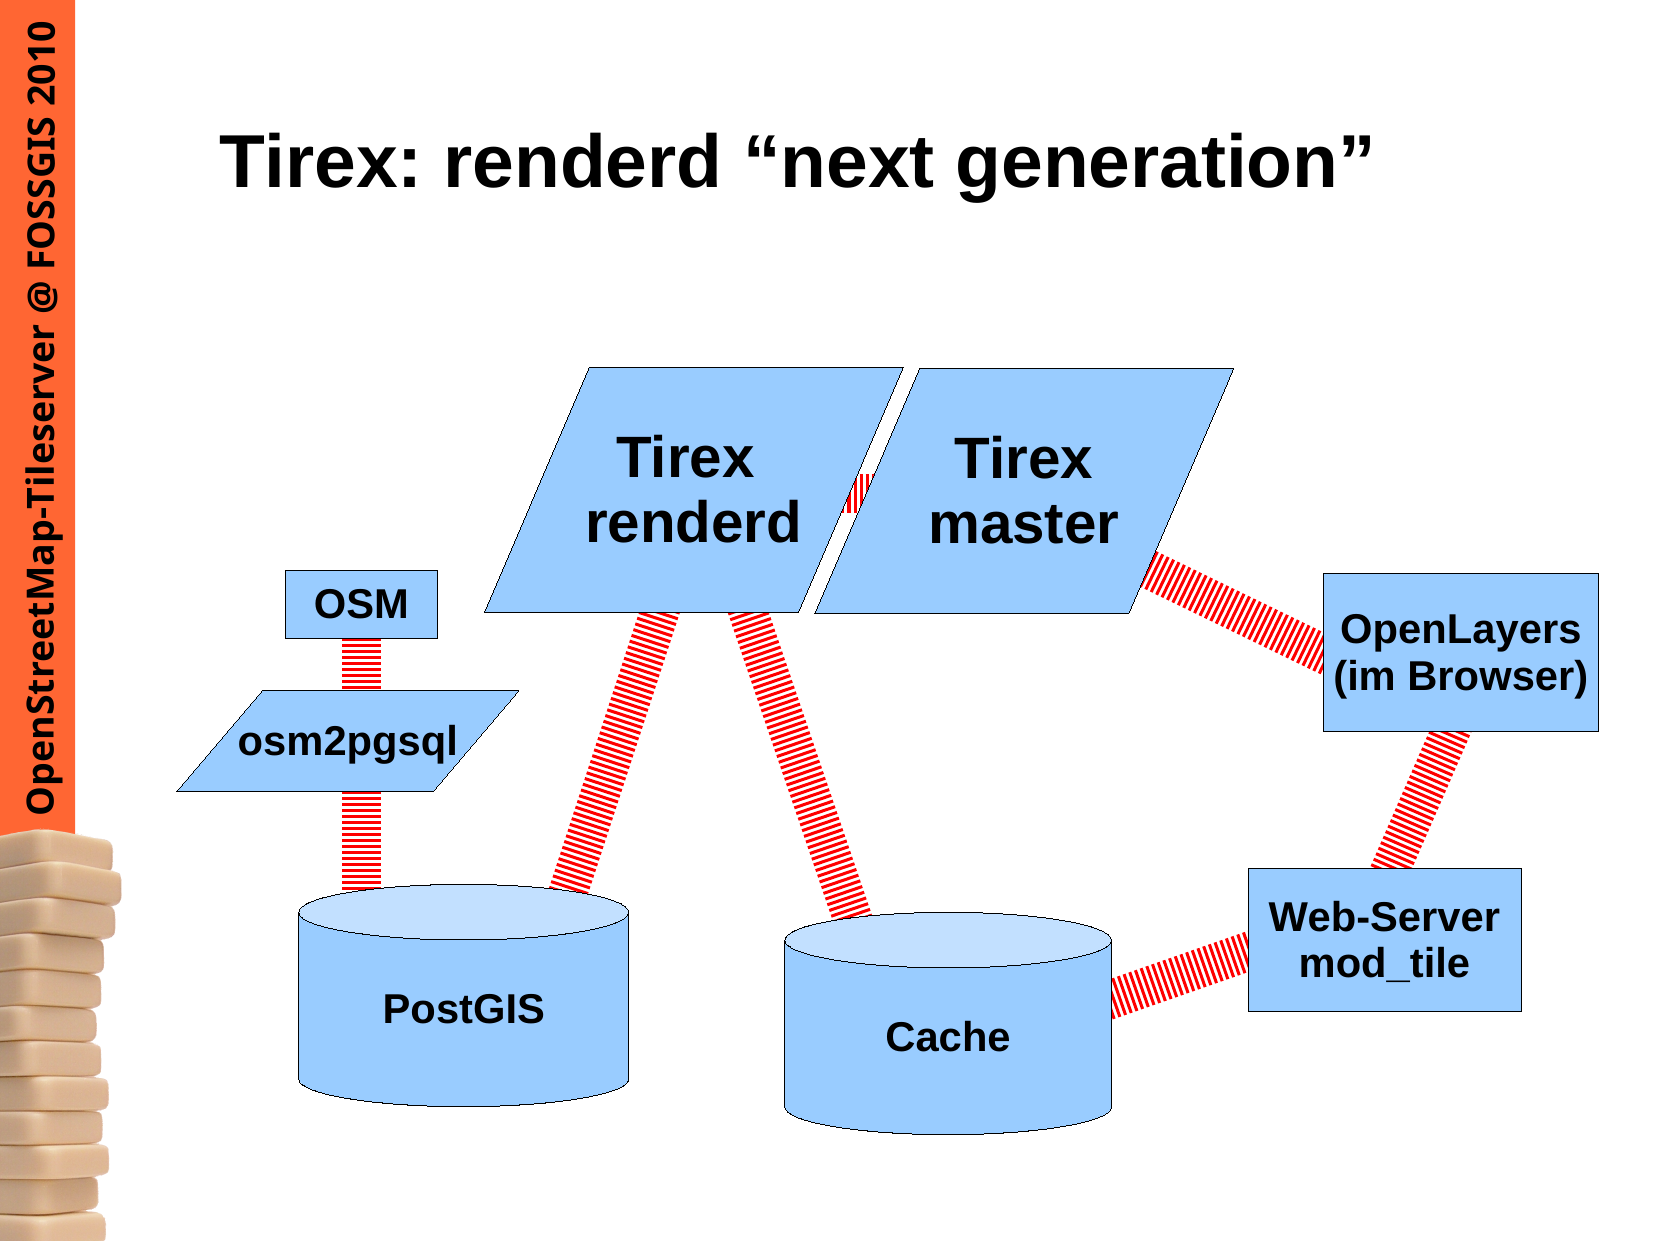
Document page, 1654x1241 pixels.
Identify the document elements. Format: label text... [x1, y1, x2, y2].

text_box Tirex: renderd “next generation” [205, 112, 1546, 212]
text_box OpenLayers (im Browser) [1323, 573, 1599, 732]
text_box OSM [285, 570, 438, 639]
text_box Web-Server mod_tile [1248, 868, 1522, 1012]
text_box osm2pgsql [176, 690, 519, 792]
picture [0, 816, 133, 1241]
text_box Tirex renderd [484, 367, 904, 613]
text_box PostGIS [298, 913, 629, 1107]
text_box Tirex master [814, 368, 1234, 614]
text_box Cache [784, 941, 1112, 1135]
